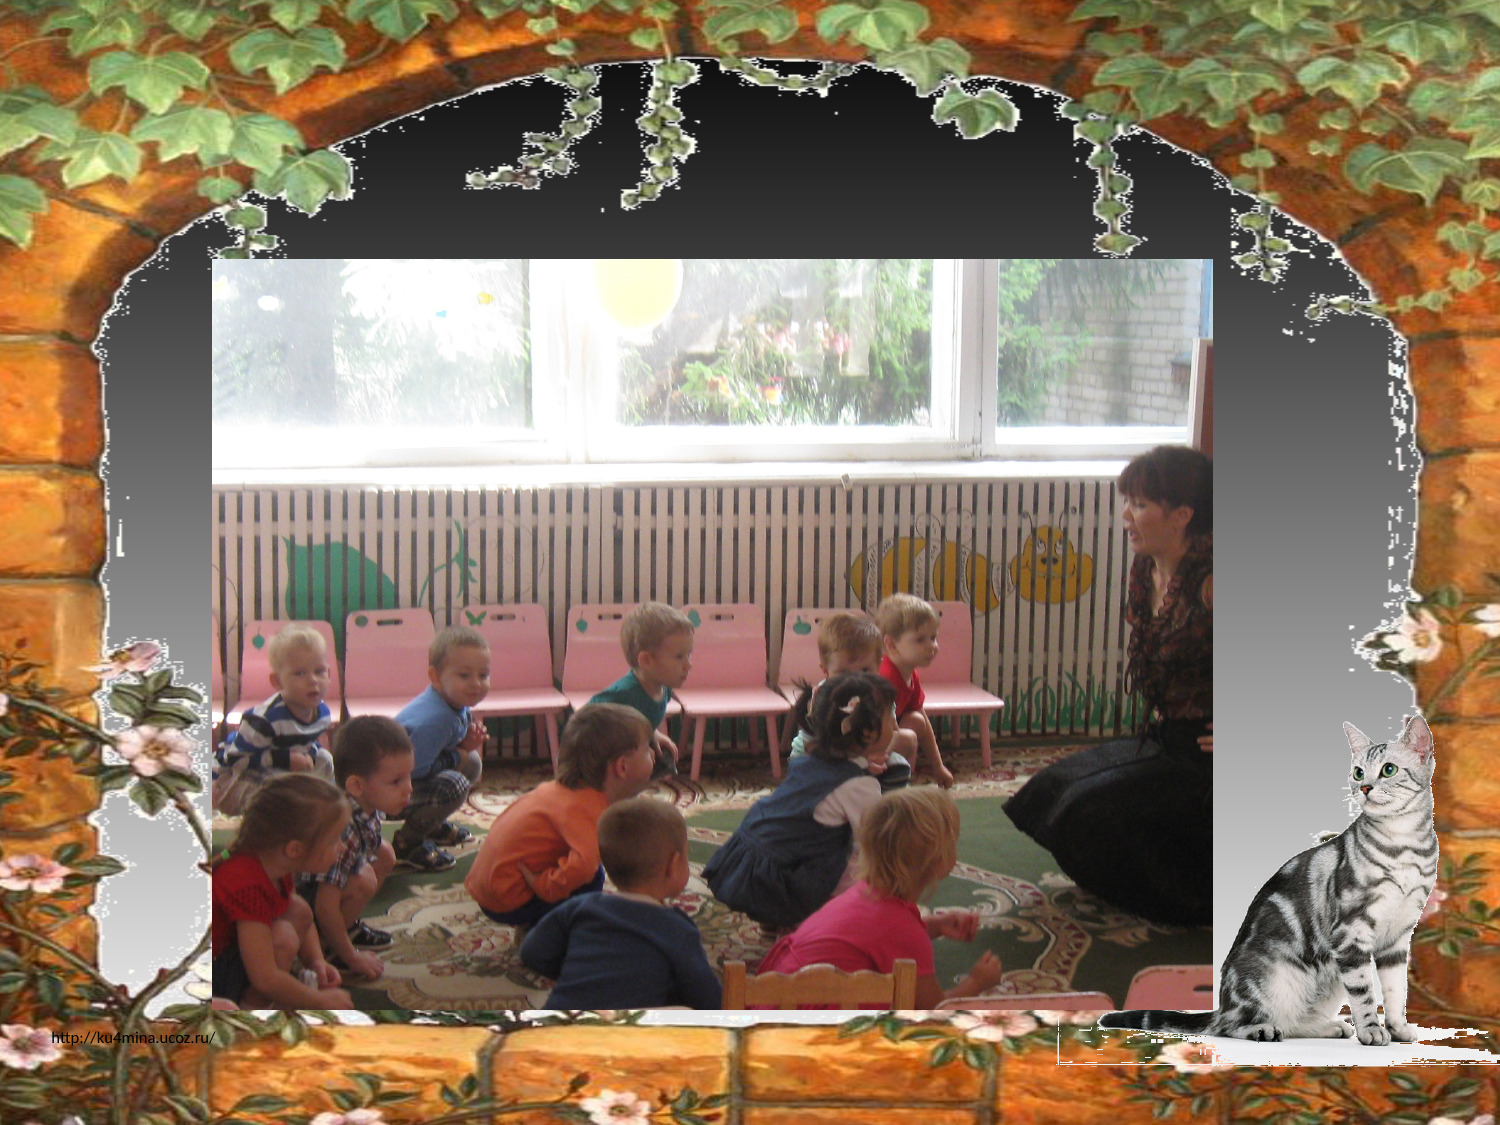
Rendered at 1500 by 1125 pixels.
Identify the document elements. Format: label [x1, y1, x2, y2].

picture [0, 0, 1500, 1125]
title [257, 117, 1266, 233]
